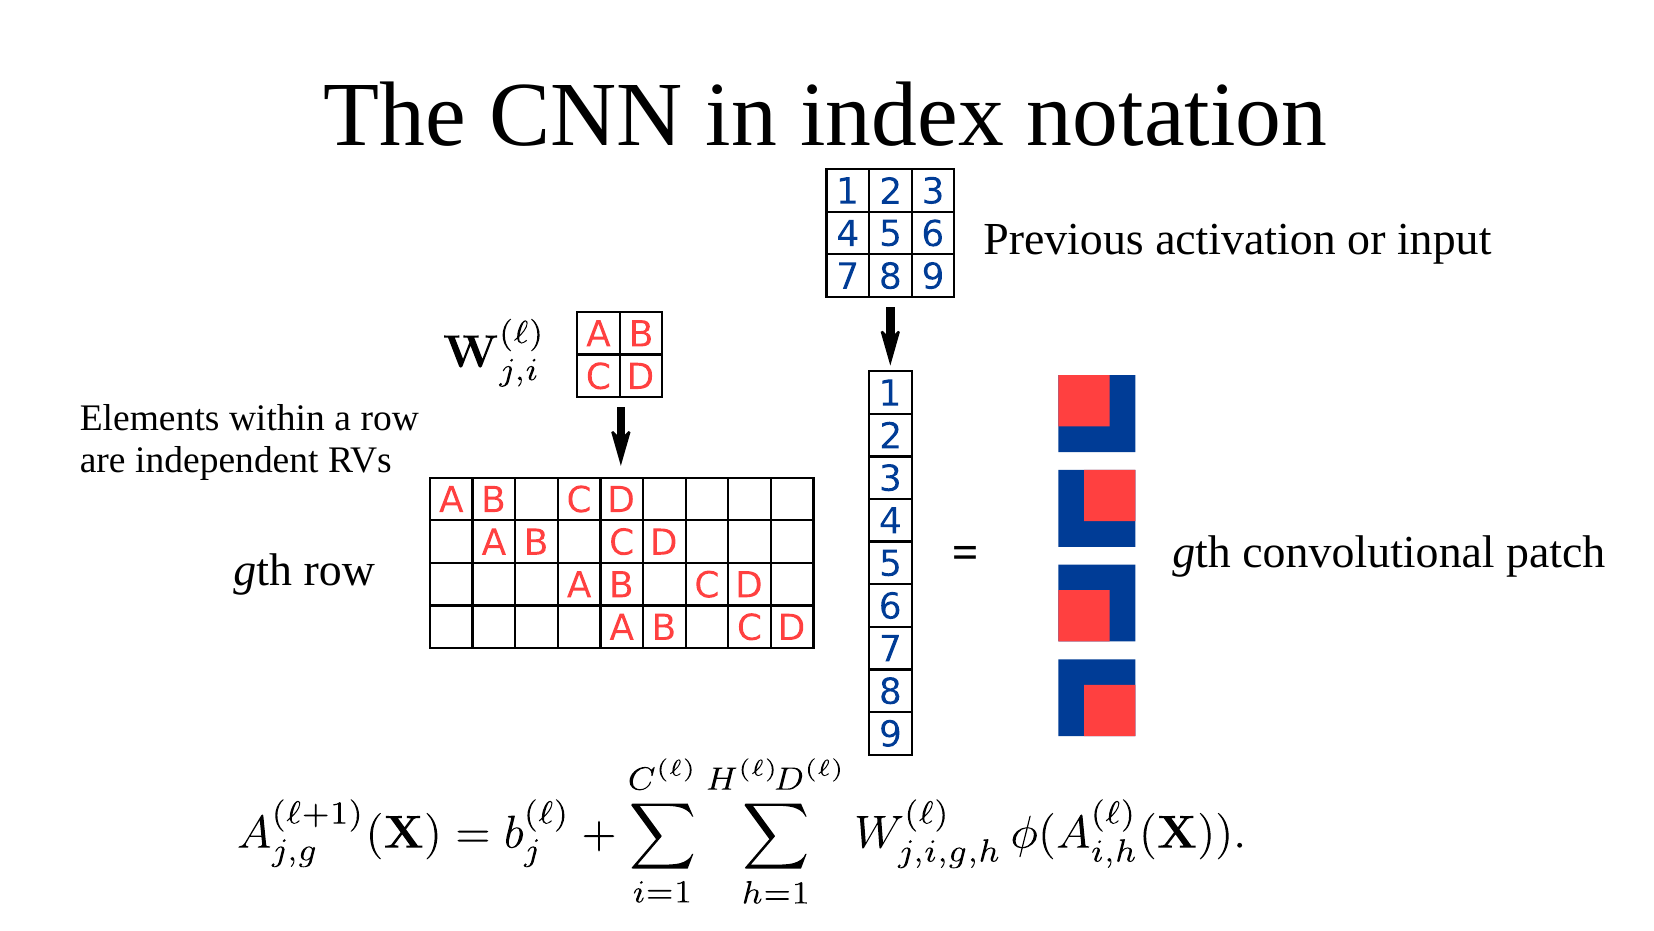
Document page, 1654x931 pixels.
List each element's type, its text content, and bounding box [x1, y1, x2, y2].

title The CNN in index notation [82, 37, 1571, 193]
text_box Previous activation or input [968, 206, 1595, 272]
text_box Elements within a row are independent RVs [64, 389, 435, 488]
picture [236, 166, 1264, 904]
text_box gth convolutional patch [1157, 519, 1621, 586]
text_box gth row [218, 536, 390, 603]
